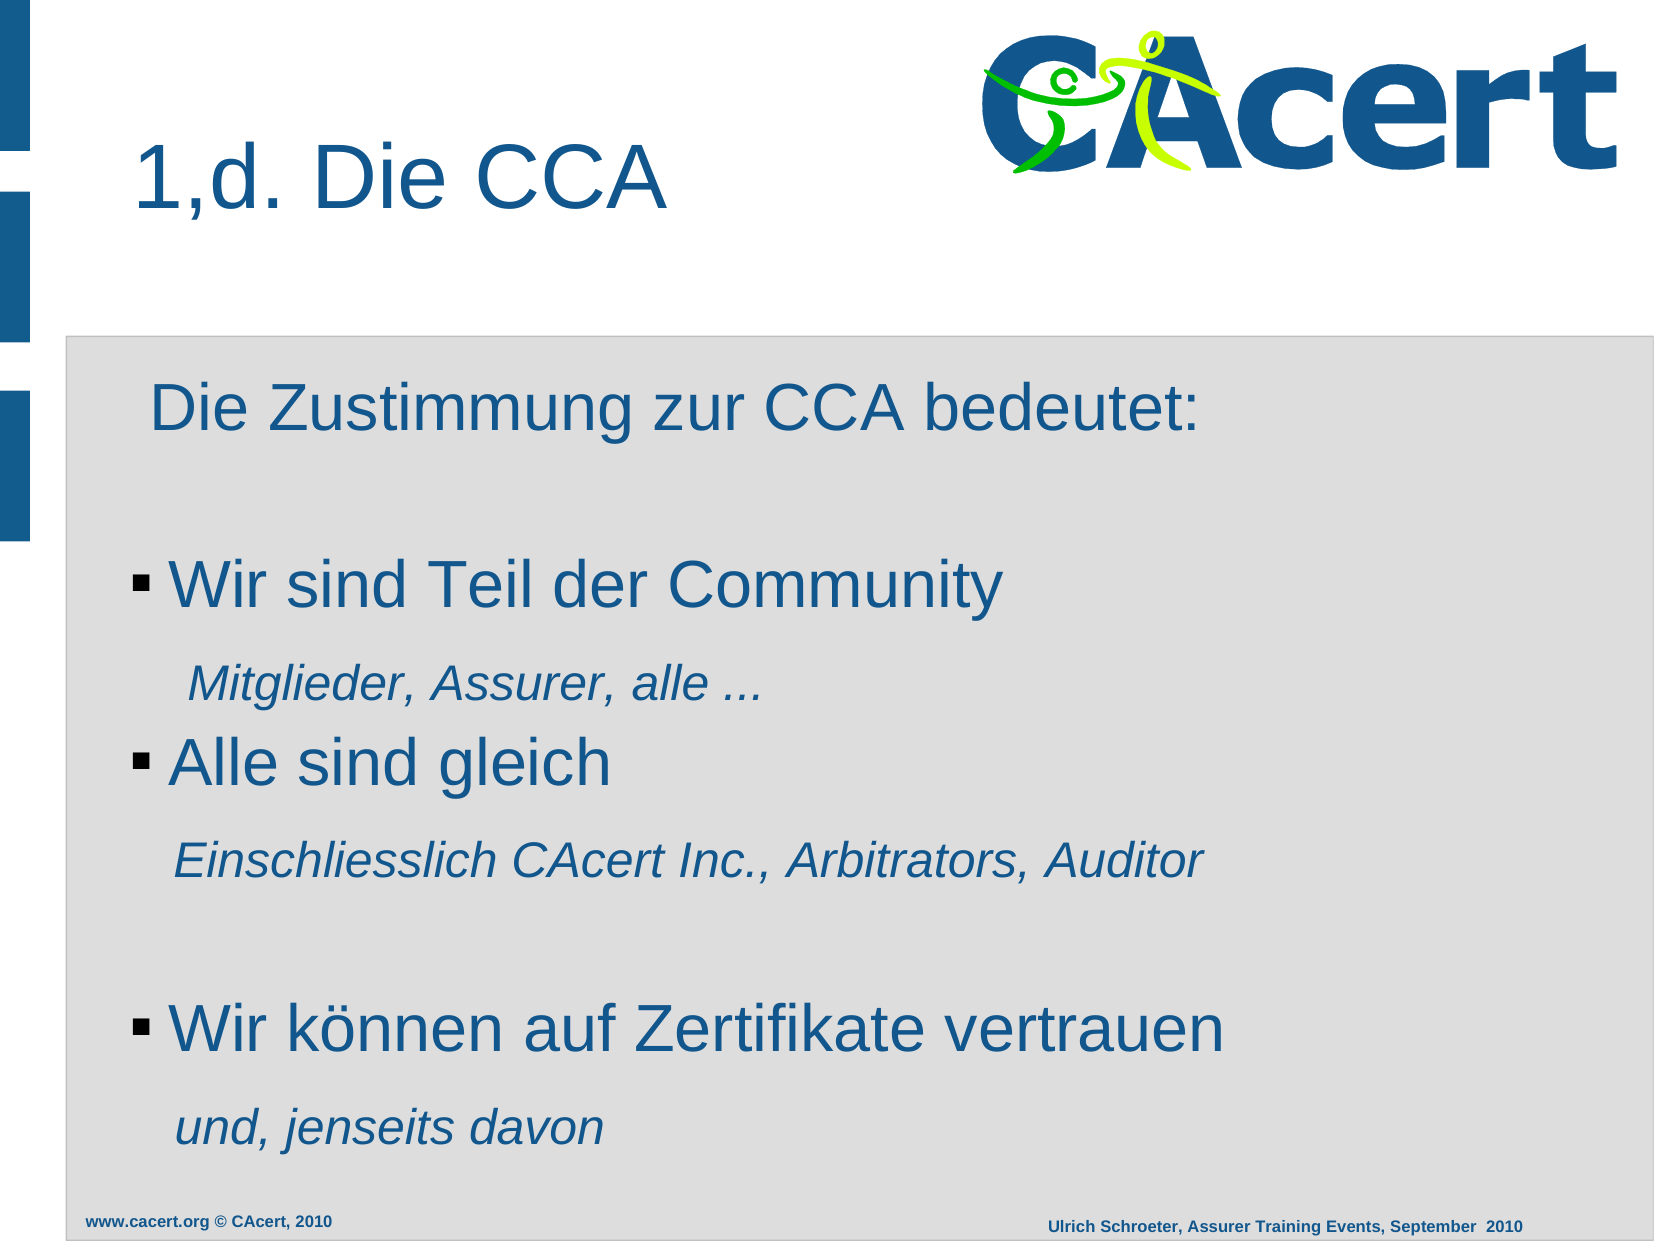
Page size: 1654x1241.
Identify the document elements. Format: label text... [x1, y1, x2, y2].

text_box 1,d. Die CCA [118, 118, 684, 236]
text_box Die Zustimmung zur CCA bedeutet: Wir sind Teil der Community Mitglieder, Assurer, alle ... Alle sind gleich Einschliesslich CAcert Inc., Arbitrators, Auditor Wir können auf Zertifikate vertrauen und, jenseits davon [118, 348, 1597, 1163]
